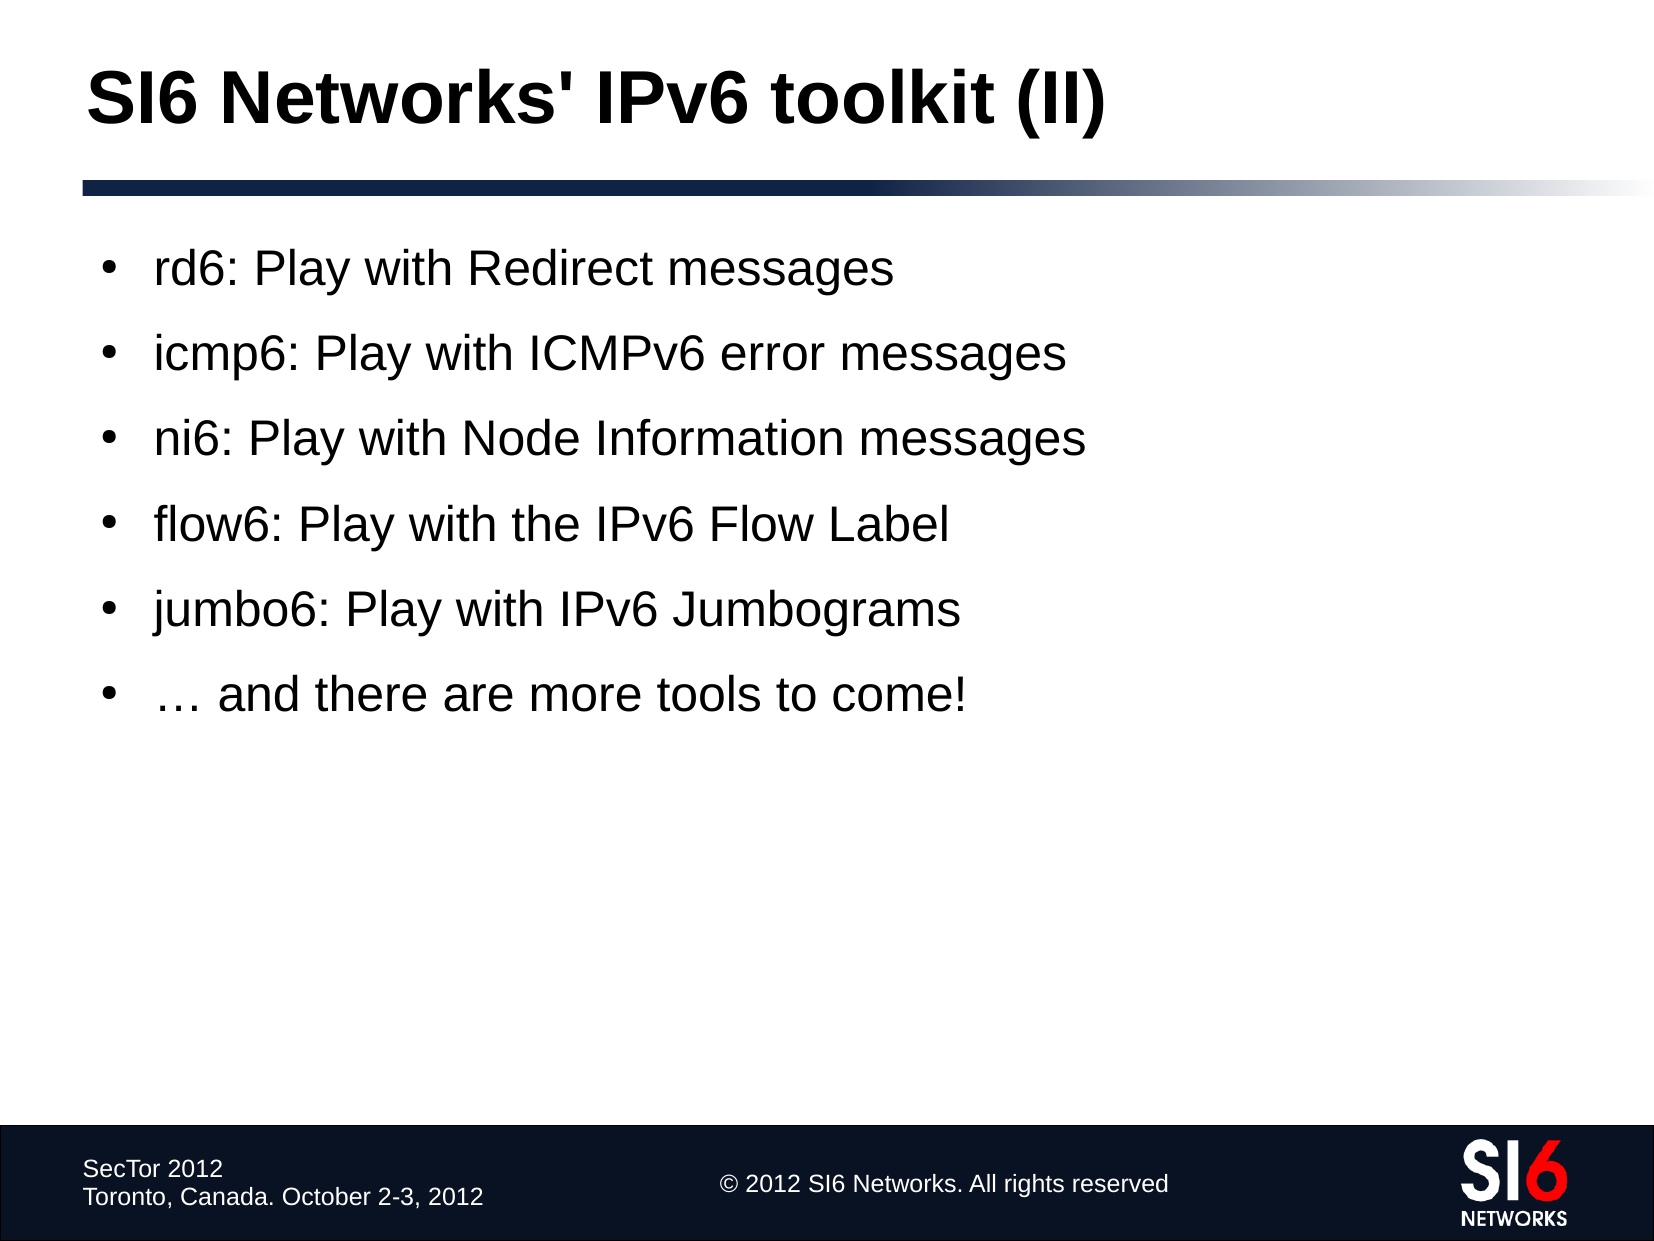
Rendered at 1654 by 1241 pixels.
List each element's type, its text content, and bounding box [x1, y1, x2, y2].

title SI6 Networks' IPv6 toolkit (II) [86, 30, 1576, 166]
picture [1461, 1139, 1567, 1226]
list rd6: Play with Redirect messages icmp6: Play with ICMPv6 error messages ni6: Play with Node Information messages flow6: Play with the IPv6 Flow Label jumbo6: Play with IPv6 Jumbograms … and there are more tools to come! [82, 240, 1571, 1059]
